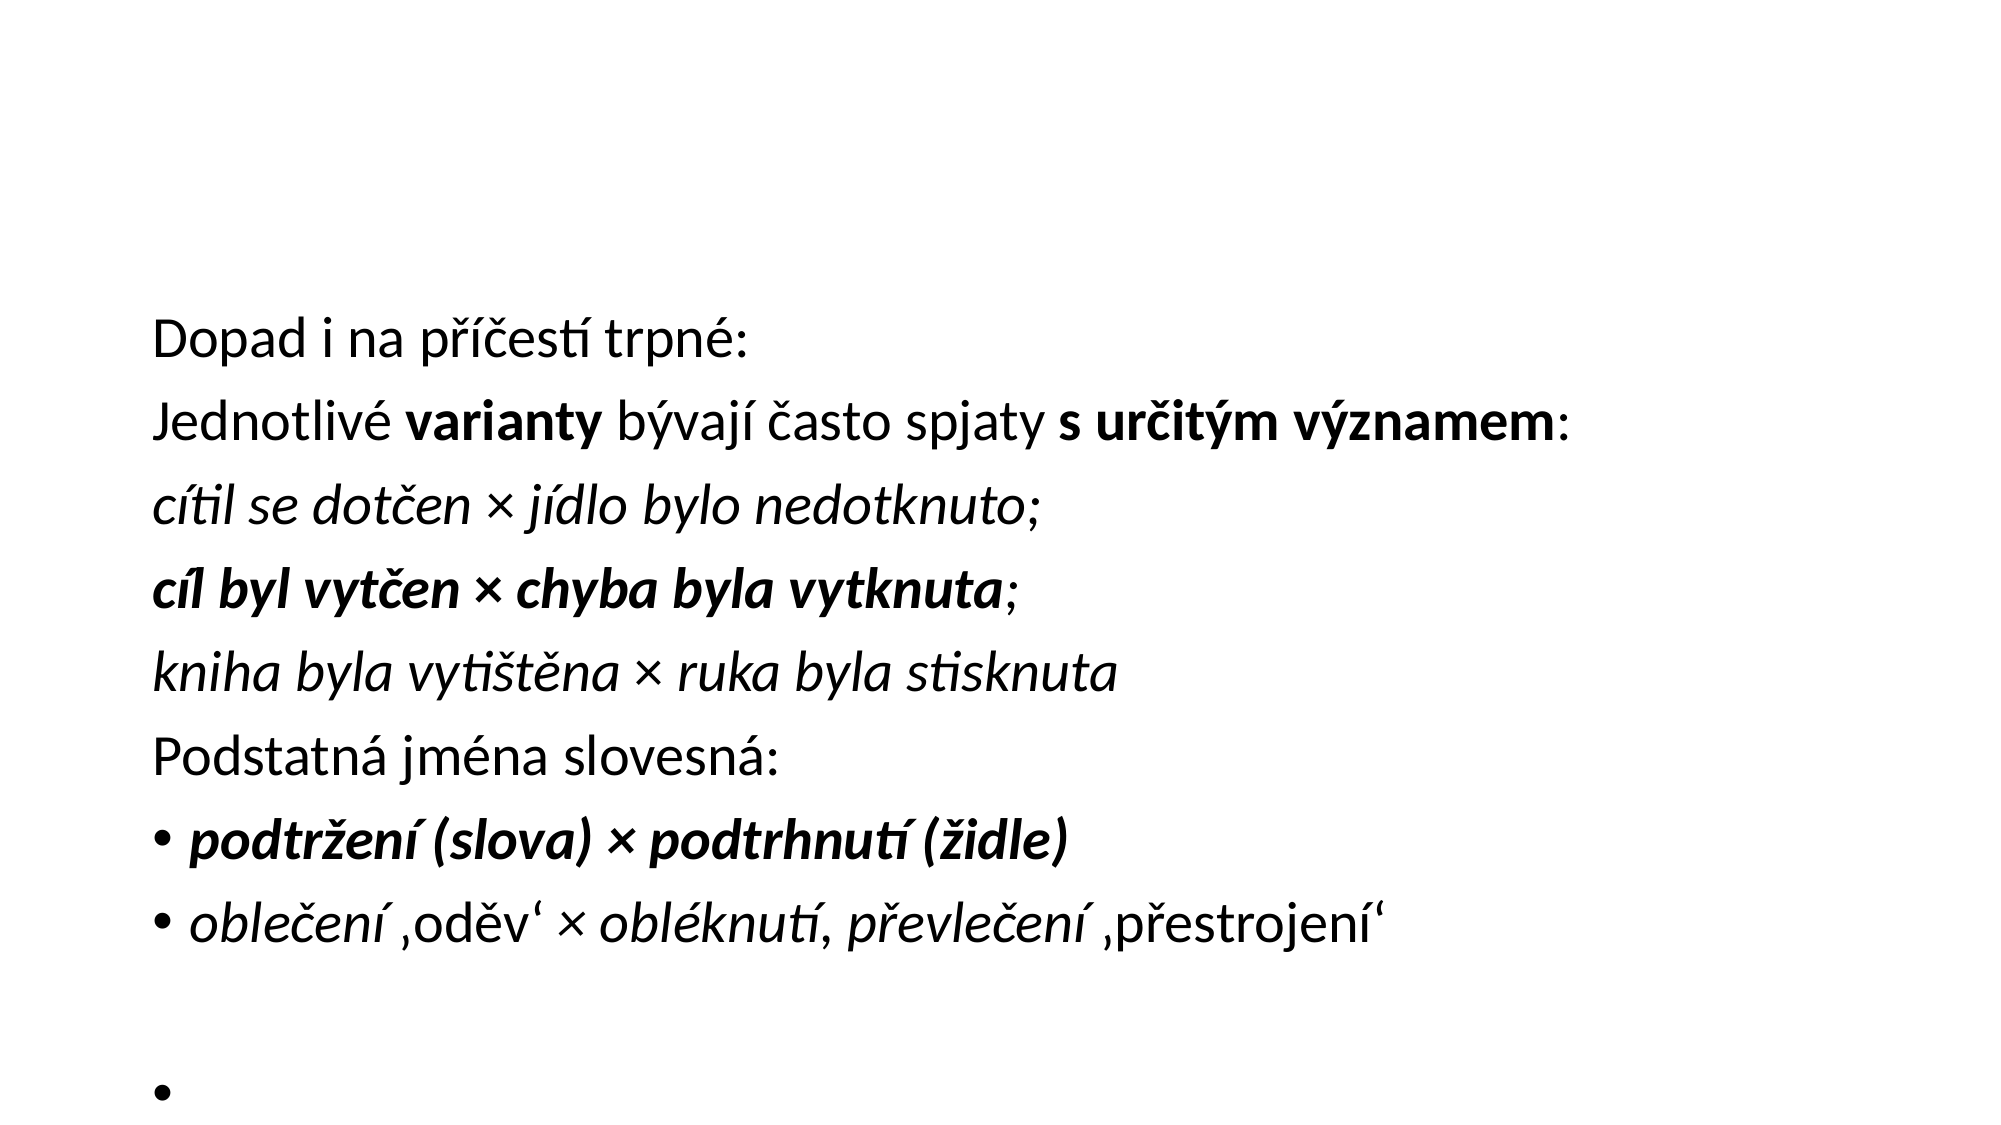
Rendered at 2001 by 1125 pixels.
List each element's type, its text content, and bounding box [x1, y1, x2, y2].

list Dopad i na příčestí trpné: Jednotlivé varianty bývají často spjaty s určitým významem: cítil se dotčen × jídlo bylo nedotknuto; cíl byl vytčen × chyba byla vytknuta; kniha byla vytištěna × ruka byla stisknuta Podstatná jména slovesná: podtržení (slova) × podtrhnutí (židle) oblečení ‚oděv‘ × obléknutí, převlečení ‚přestrojení‘ [137, 299, 1863, 1014]
